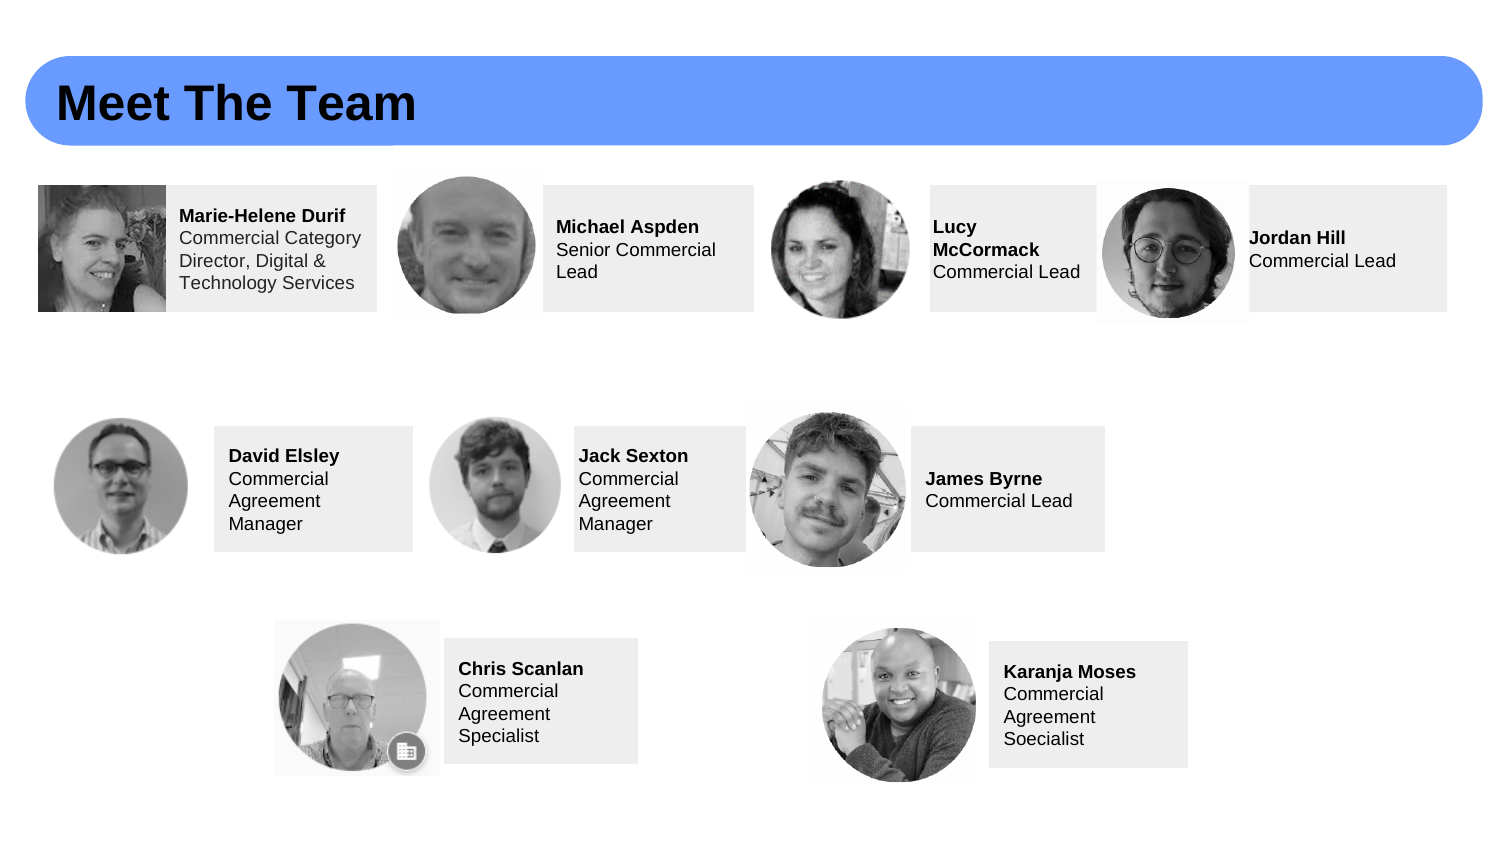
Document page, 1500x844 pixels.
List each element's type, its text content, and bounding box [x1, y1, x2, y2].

text_box David Elsley Commercial Agreement Manager [214, 426, 413, 552]
text_box Michael Aspden Senior Commercial Lead [544, 185, 754, 312]
text_box Jordan Hill Commercial Lead [1250, 185, 1447, 312]
text_box Chris Scanlan Commercial Agreement Specialist [444, 638, 638, 764]
picture [38, 406, 204, 572]
picture [1096, 180, 1250, 323]
text_box Lucy McCormack Commercial Lead [930, 185, 1096, 312]
text_box Marie-Helene Durif Commercial Category Director, Digital & Technology Services [166, 185, 377, 312]
text_box Jack Sexton Commercial Agreement Manager [574, 426, 746, 552]
picture [38, 185, 166, 312]
picture [413, 409, 574, 569]
text_box Karanja Moses Commercial Agreement Soecialist [989, 641, 1188, 768]
title Meet The Team [55, 70, 1235, 137]
picture [274, 620, 440, 776]
picture [812, 618, 978, 786]
text_box James Byrne Commercial Lead [911, 426, 1105, 552]
picture [765, 173, 930, 330]
picture [390, 172, 544, 321]
picture [746, 403, 907, 572]
